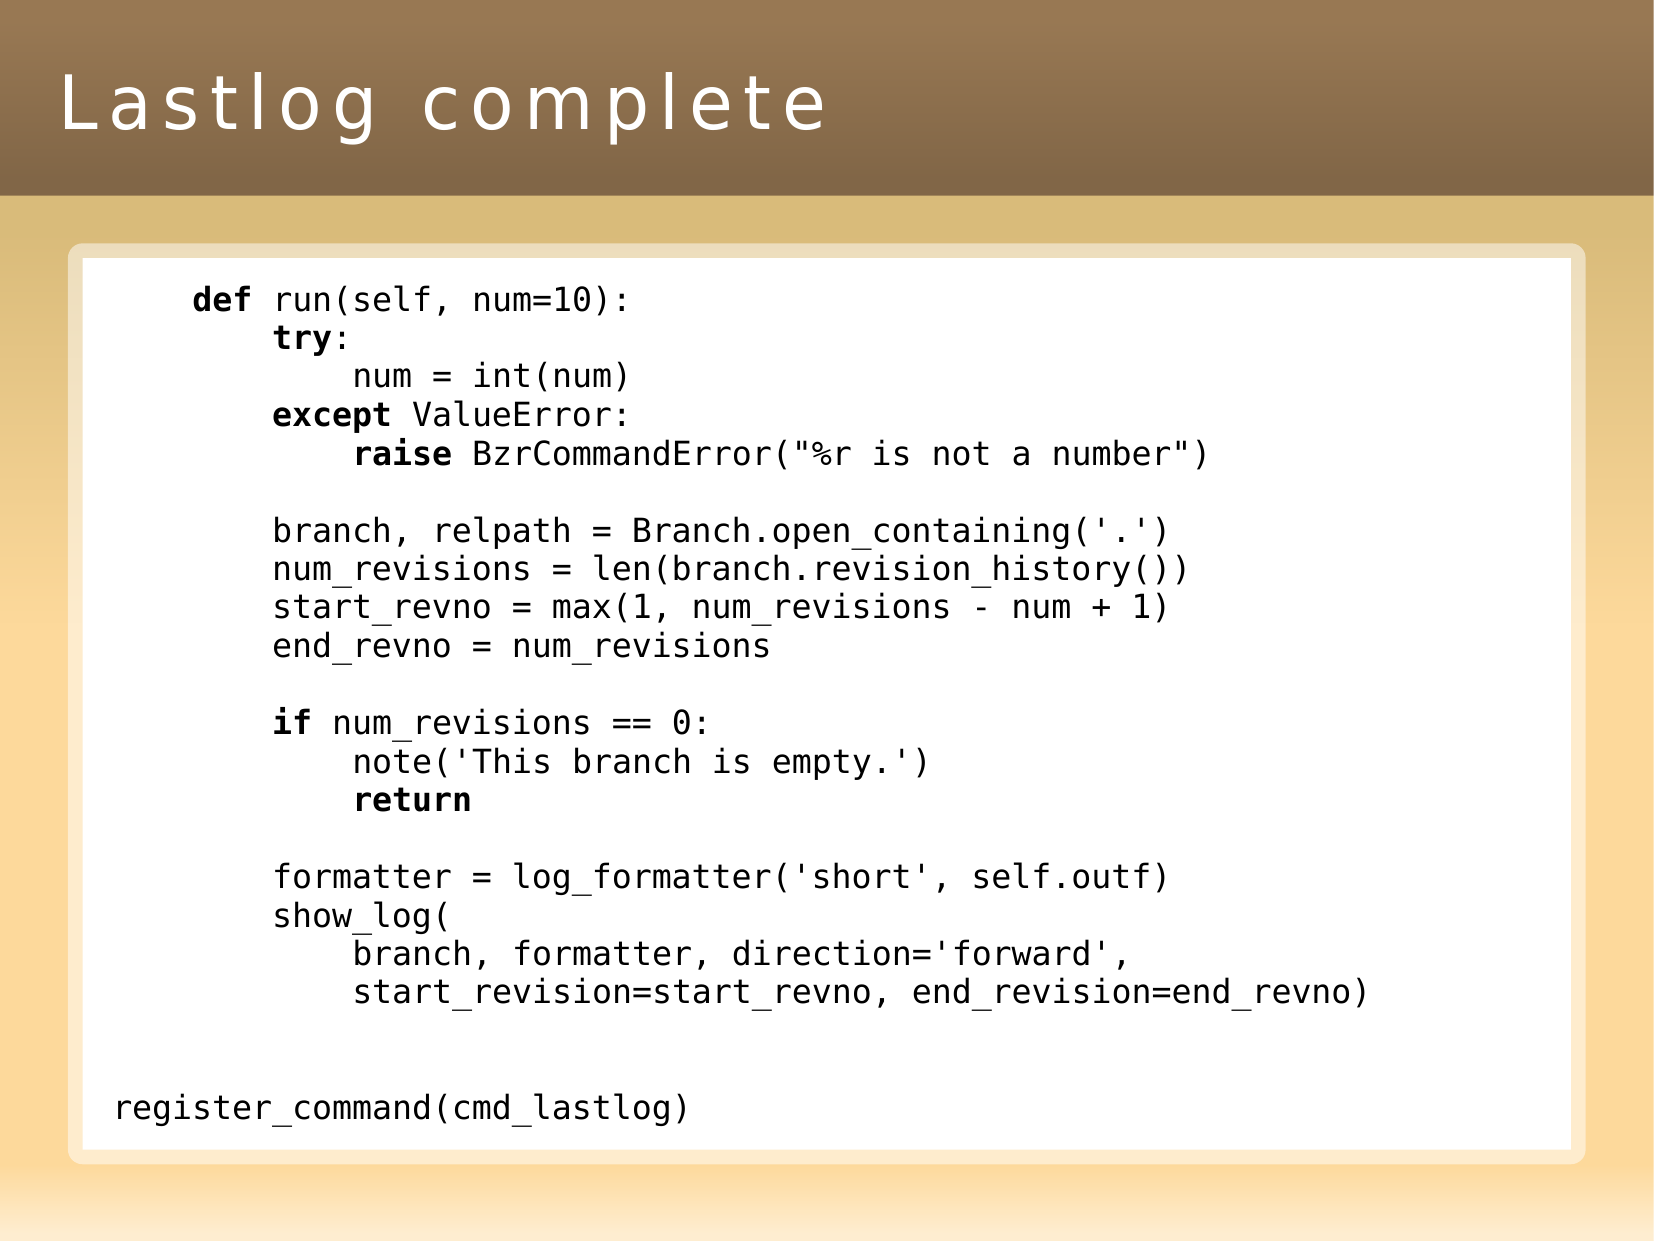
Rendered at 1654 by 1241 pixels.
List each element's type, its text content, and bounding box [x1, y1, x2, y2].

picture [0, 0, 1654, 1241]
title Lastlog complete [59, 29, 1595, 178]
text_box def run(self, num=10): try: num = int(num) except ValueError: raise BzrCommandError("%r is not a number") branch, relpath = Branch.open_containing('.') num_revisions = len(branch.revision_history()) start_revno = max(1, num_revisions - num + 1) end_revno = num_revisions if num_revisions == 0: note('This branch is empty.') return formatter = log_formatter('short', self.outf) show_log( branch, formatter, direction='forward', start_revision=start_revno, end_revision=end_revno) register_command(cmd_lastlog) [82, 258, 1571, 1150]
text_box [797, 826, 827, 900]
